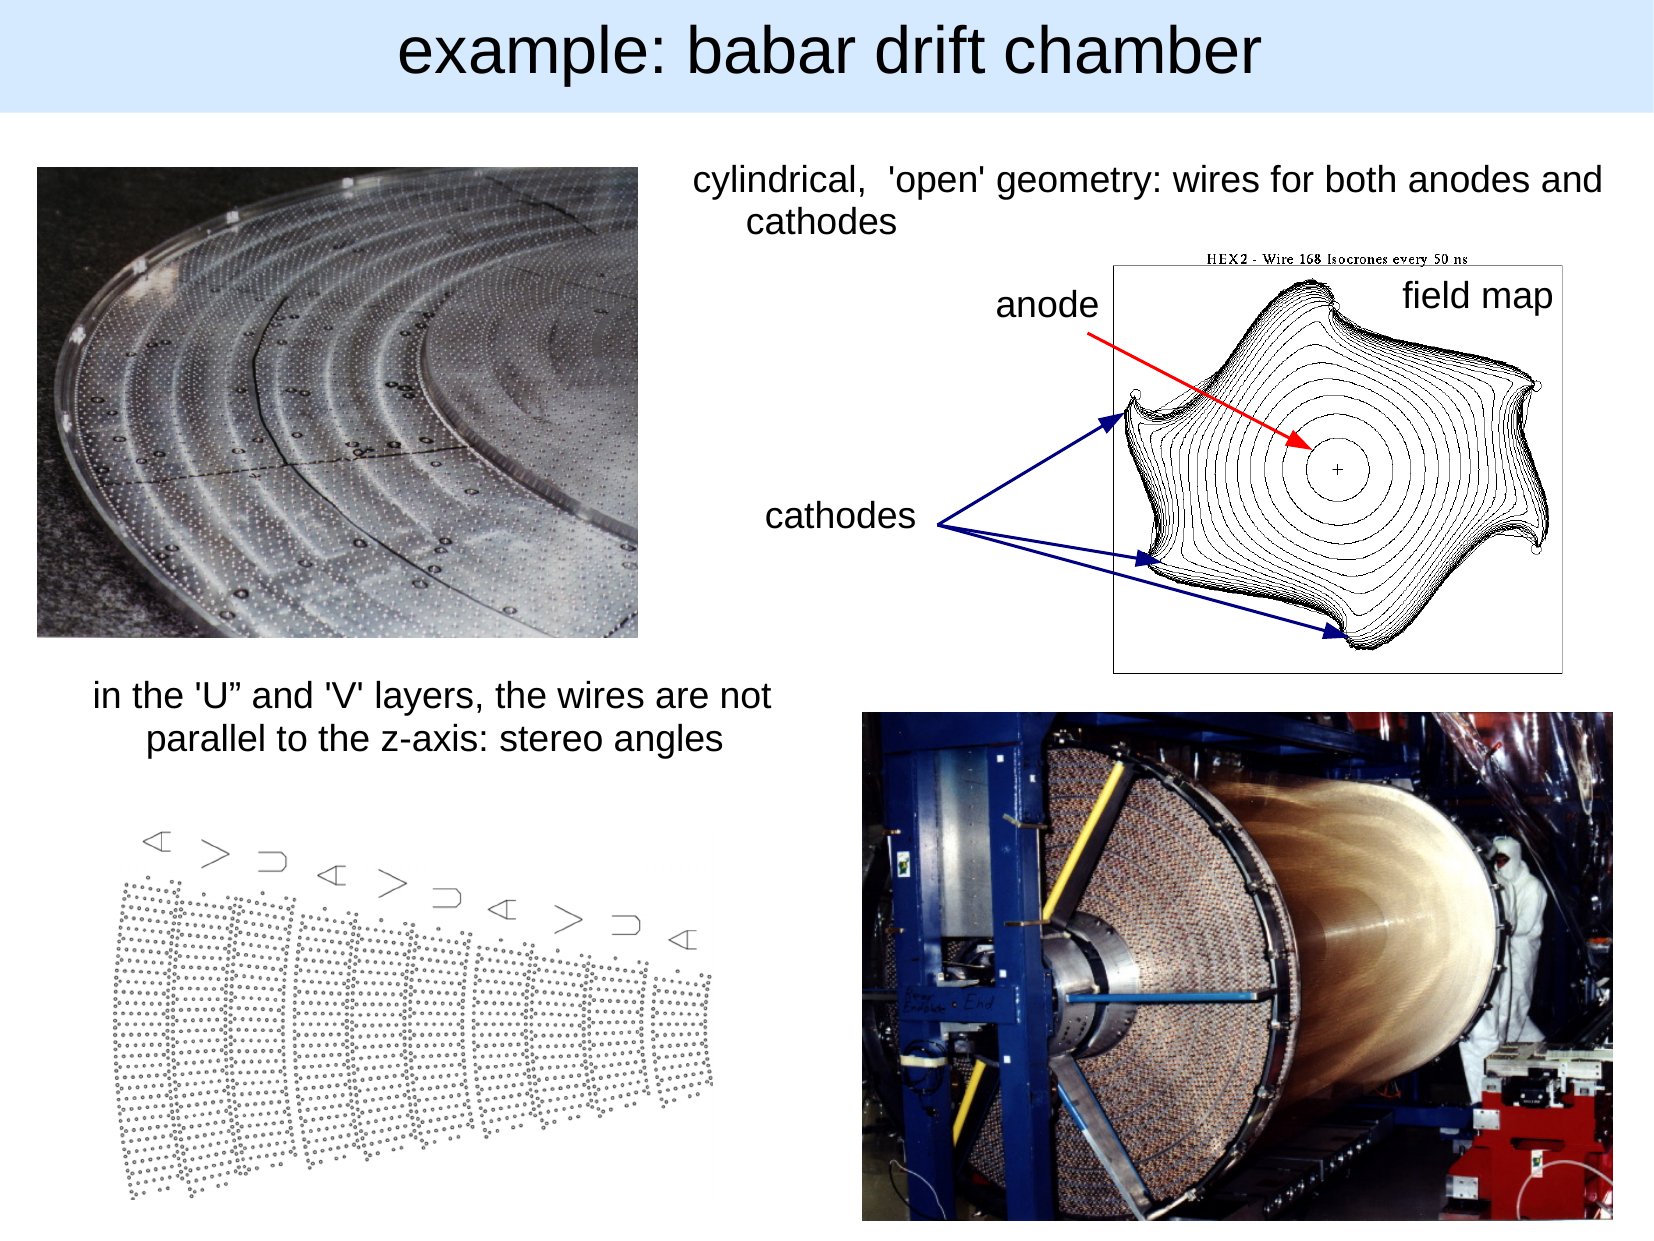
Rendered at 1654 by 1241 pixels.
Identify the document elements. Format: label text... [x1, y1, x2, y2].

text_box anode [980, 276, 1115, 347]
text_box field map [1387, 266, 1569, 338]
picture [1112, 271, 1563, 676]
list cylindrical, 'open' geometry: wires for both anodes and cathodes [675, 158, 1651, 271]
list in the 'U” and 'V' layers, the wires are not parallel to the z-axis: stereo angles [75, 675, 863, 787]
picture [862, 712, 1613, 1222]
picture [37, 167, 638, 638]
picture [112, 831, 713, 1201]
title example: babar drift chamber [86, 0, 1576, 101]
text_box cathodes [750, 487, 932, 559]
